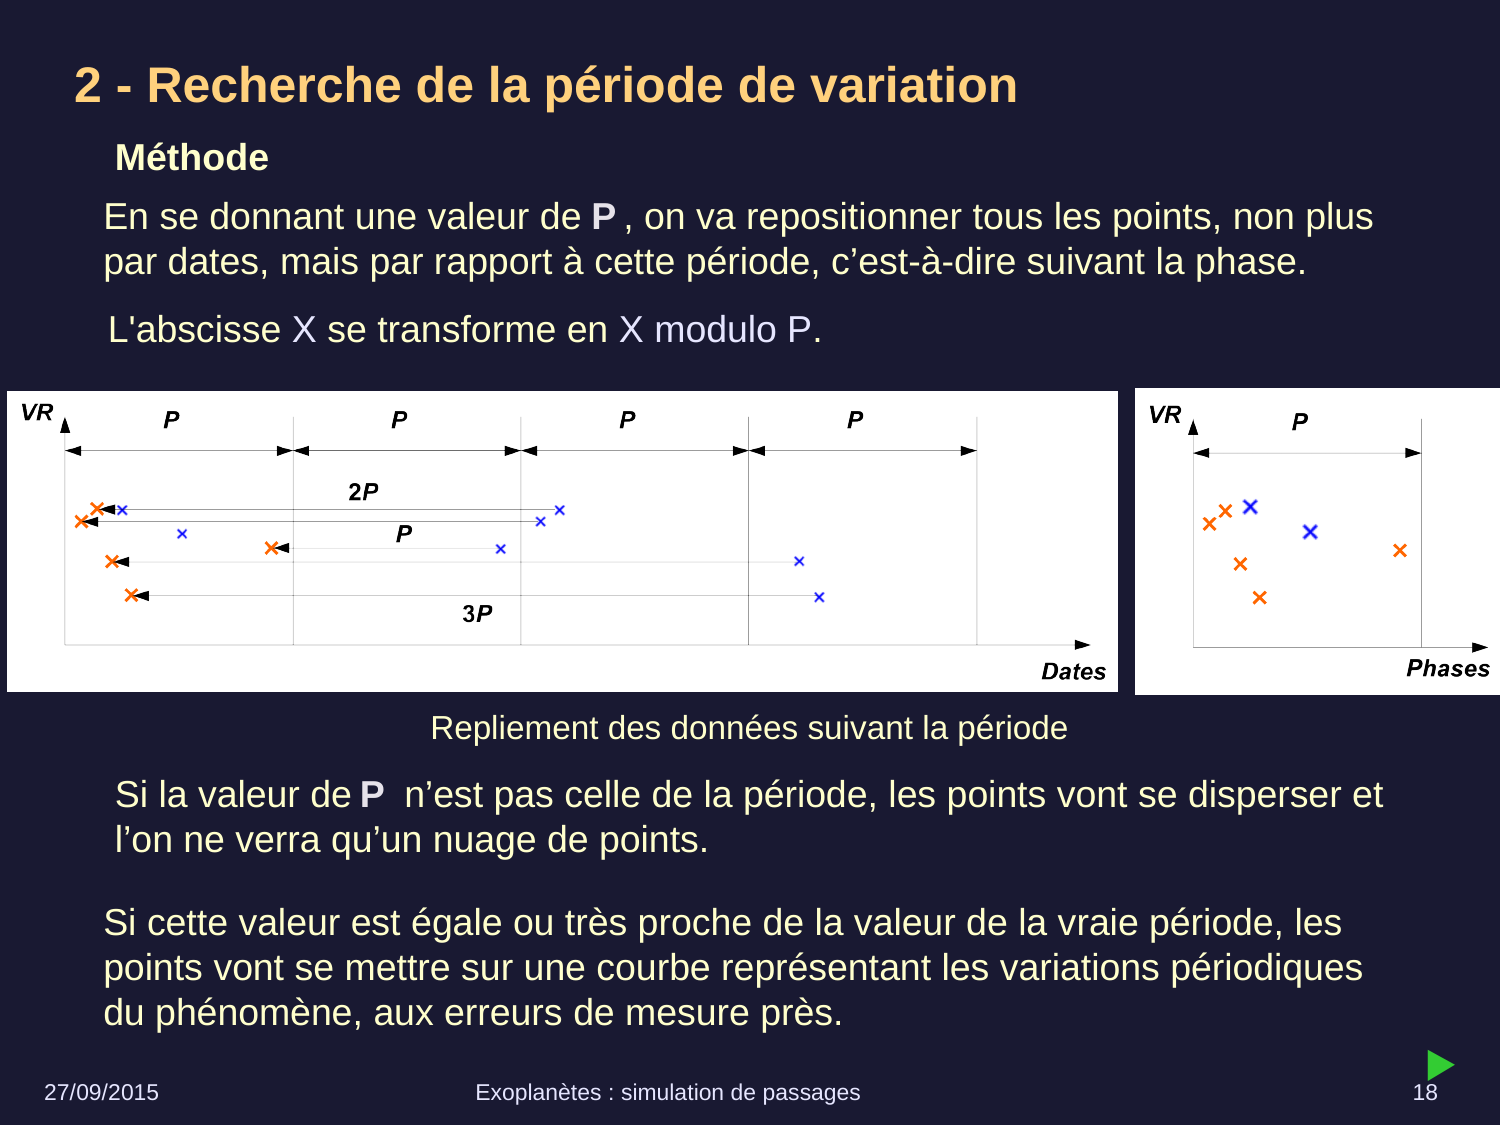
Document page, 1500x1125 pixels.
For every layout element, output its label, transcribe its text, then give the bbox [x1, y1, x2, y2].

text_box 2 - Recherche de la période de variation [59, 44, 1383, 120]
text_box P [345, 762, 400, 823]
text_box Méthode [100, 125, 1424, 186]
text_box Repliement des données suivant la période [365, 698, 1134, 754]
text_box En se donnant une valeur de , on va repositionner tous les points, non plus par dates, mais par rapport à cette période, c’est-à-dire suivant la phase. [88, 184, 1412, 291]
text_box P [576, 184, 632, 245]
text_box  [1409, 1034, 1475, 1096]
text_box Si cette valeur est égale ou très proche de la valeur de la vraie période, les points vont se mettre sur une courbe représentant les variations périodiques du phénomène, aux erreurs de mesure près. [88, 890, 1412, 1042]
text_box L'abscisse X se transforme en X modulo P. [93, 297, 1369, 358]
picture [7, 391, 1118, 692]
picture [1135, 388, 1500, 695]
text_box Si la valeur de n’est pas celle de la période, les points vont se disperser et l’on ne verra qu’un nuage de points. [100, 762, 1424, 868]
